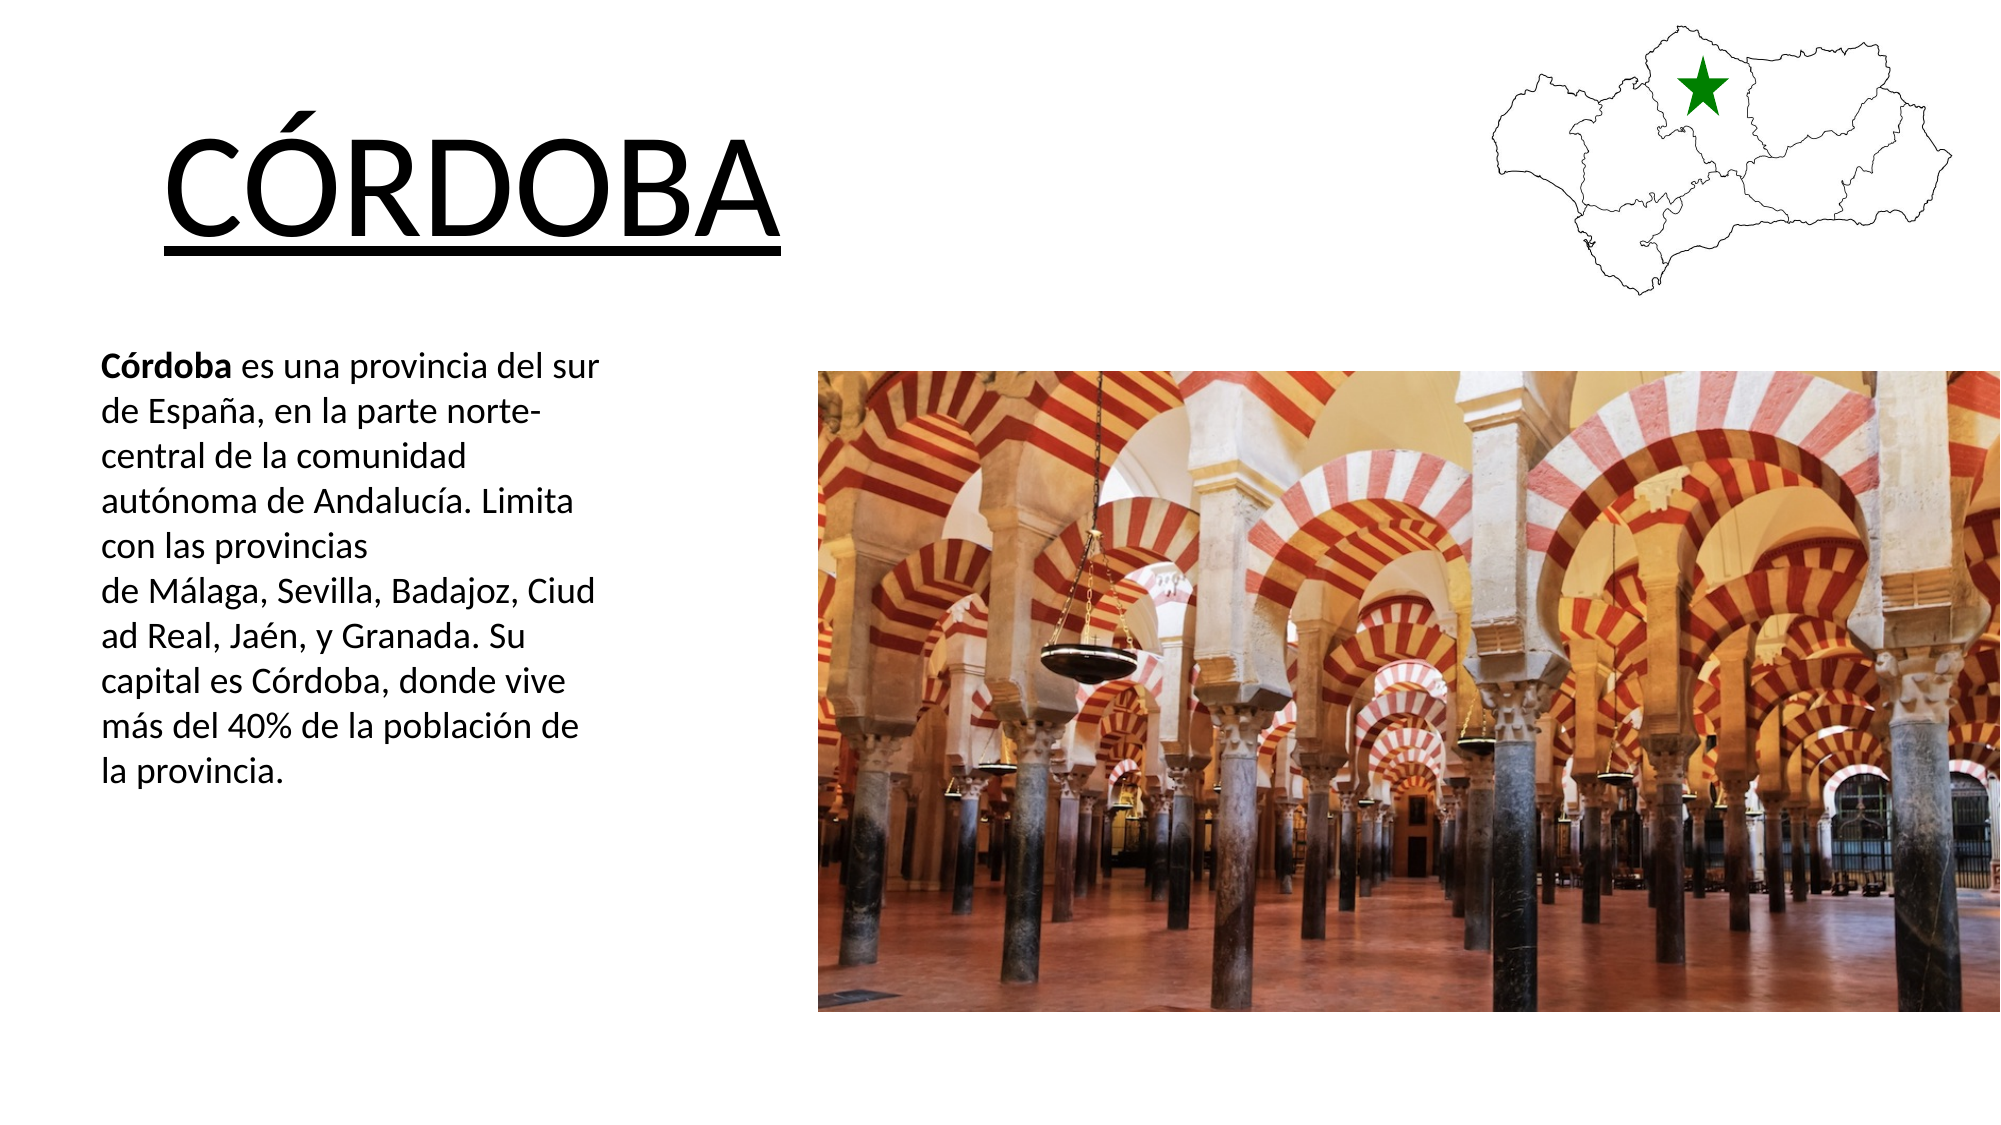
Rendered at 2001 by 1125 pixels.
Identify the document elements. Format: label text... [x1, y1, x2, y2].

text_box [1677, 55, 1730, 116]
picture [818, 371, 2000, 1012]
picture [1485, 24, 1957, 301]
text_box CÓRDOBA [148, 79, 797, 274]
text_box Córdoba es una provincia del sur de España, en la parte norte-central de la comunidad autónoma de Andalucía. Limita con las provincias de Málaga, Sevilla, Badajoz, Ciudad Real, Jaén, y Granada. Su capital es Córdoba, donde vive más del 40% de la población de la provincia. [86, 333, 628, 799]
